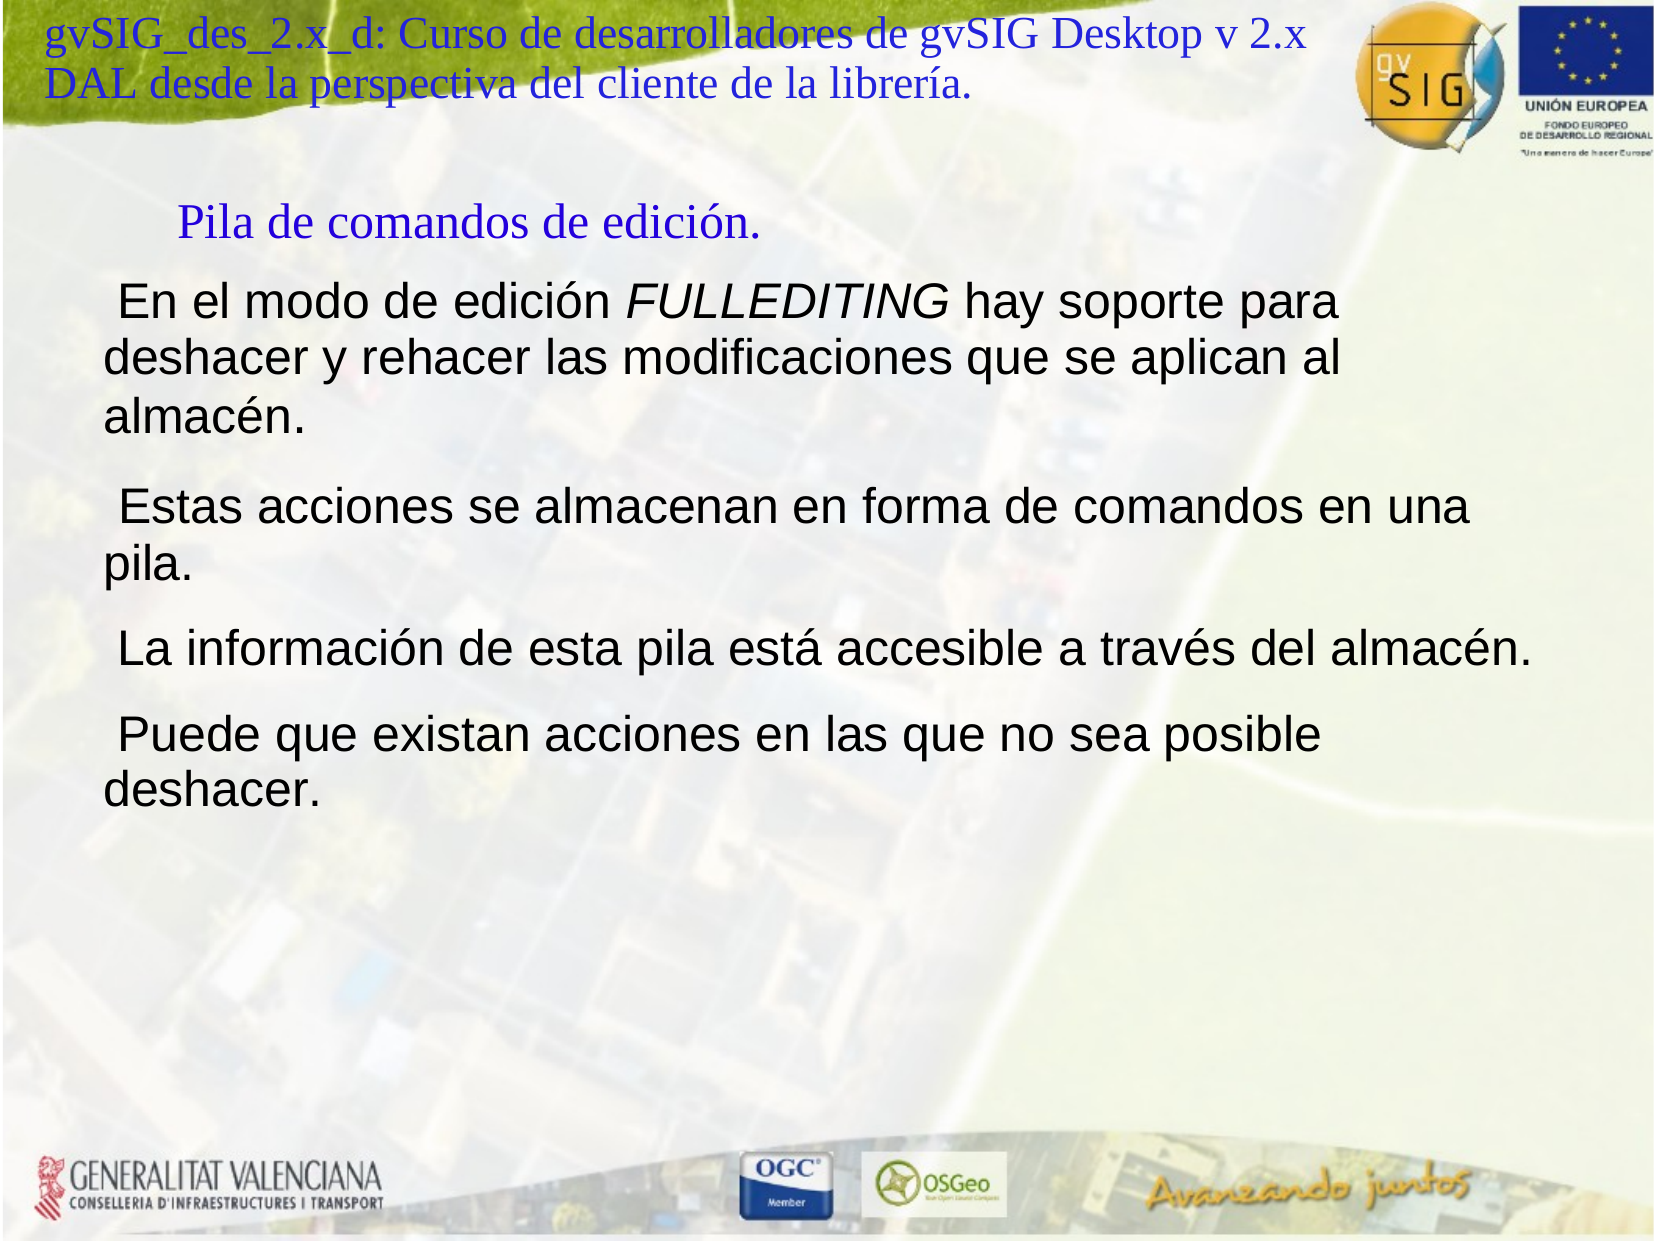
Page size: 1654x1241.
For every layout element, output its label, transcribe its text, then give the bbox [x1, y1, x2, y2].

title Pila de comandos de edición. [177, 88, 1329, 265]
text_box En el modo de edición FULLEDITING hay soporte para deshacer y rehacer las modificaciones que se aplican al almacén. Estas acciones se almacenan en forma de comandos en una pila. La información de esta pila está accesible a través del almacén. Puede que existan acciones en las que no sea posible deshacer. [88, 265, 1565, 825]
picture [2, 0, 1654, 1241]
